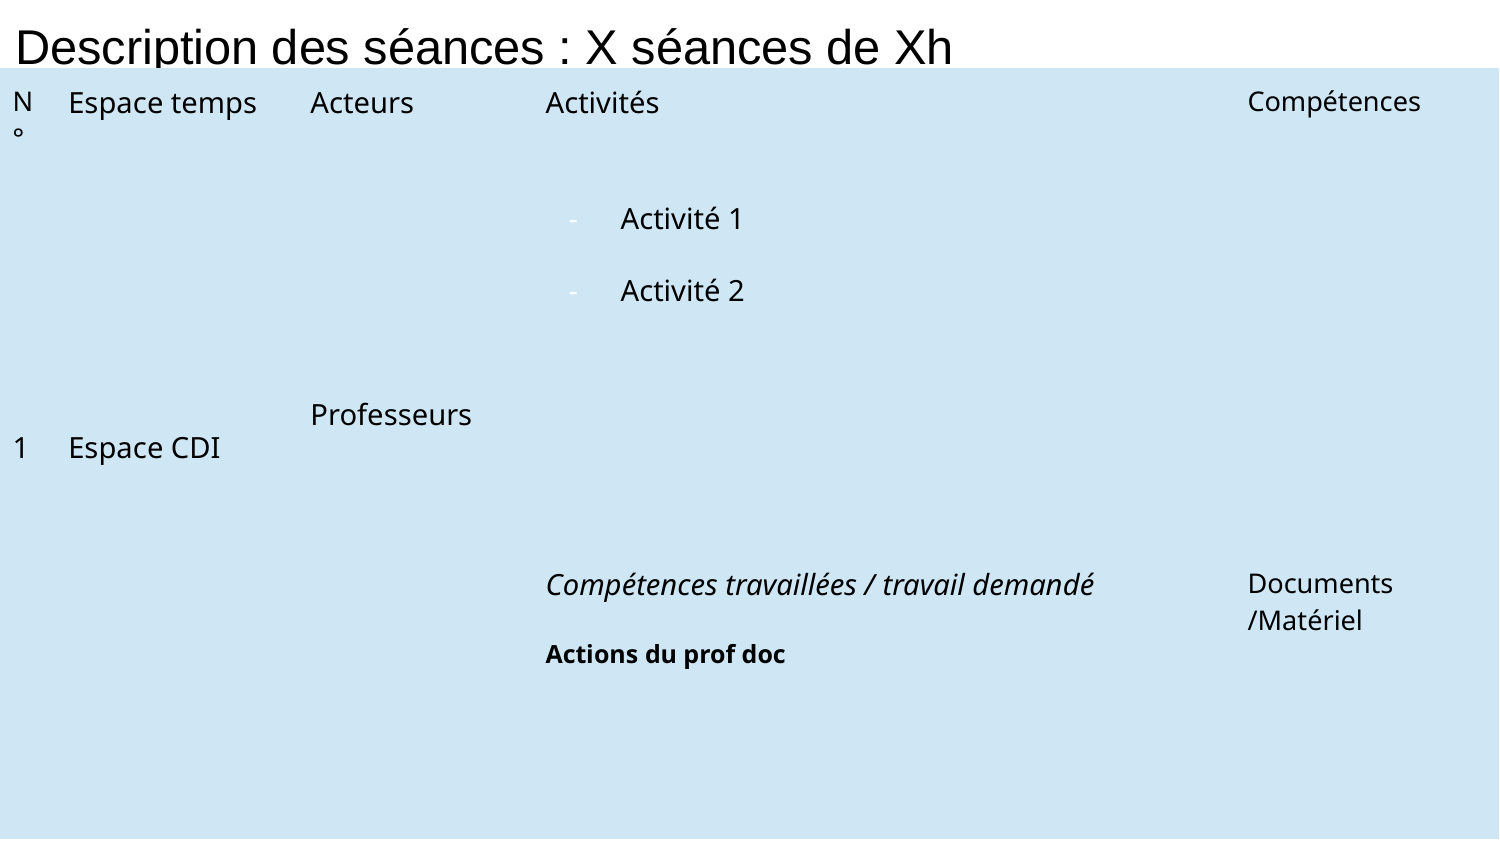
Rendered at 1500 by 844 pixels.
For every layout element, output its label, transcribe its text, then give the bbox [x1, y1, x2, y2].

table_cell Espace CDI [53, 183, 295, 550]
table_header Acteurs [295, 68, 531, 183]
table_cell Activité 1 Activité 2 [531, 183, 1233, 550]
table_cell [295, 550, 531, 839]
table_header N° [0, 68, 53, 183]
table_cell Compétences travaillées / travail demandé Actions du prof doc [531, 550, 1233, 839]
table_cell [1233, 183, 1499, 550]
table_cell Documents /Matériel [1233, 550, 1499, 839]
table_cell 1 [0, 183, 53, 550]
table_cell Professeurs [295, 183, 531, 550]
table_header Compétences [1233, 68, 1499, 183]
title Description des séances : X séances de Xh [0, 0, 1152, 68]
table_header Activités [531, 68, 1233, 183]
table_header Espace temps [53, 68, 295, 183]
table_cell [53, 550, 295, 839]
table_cell [0, 550, 53, 839]
